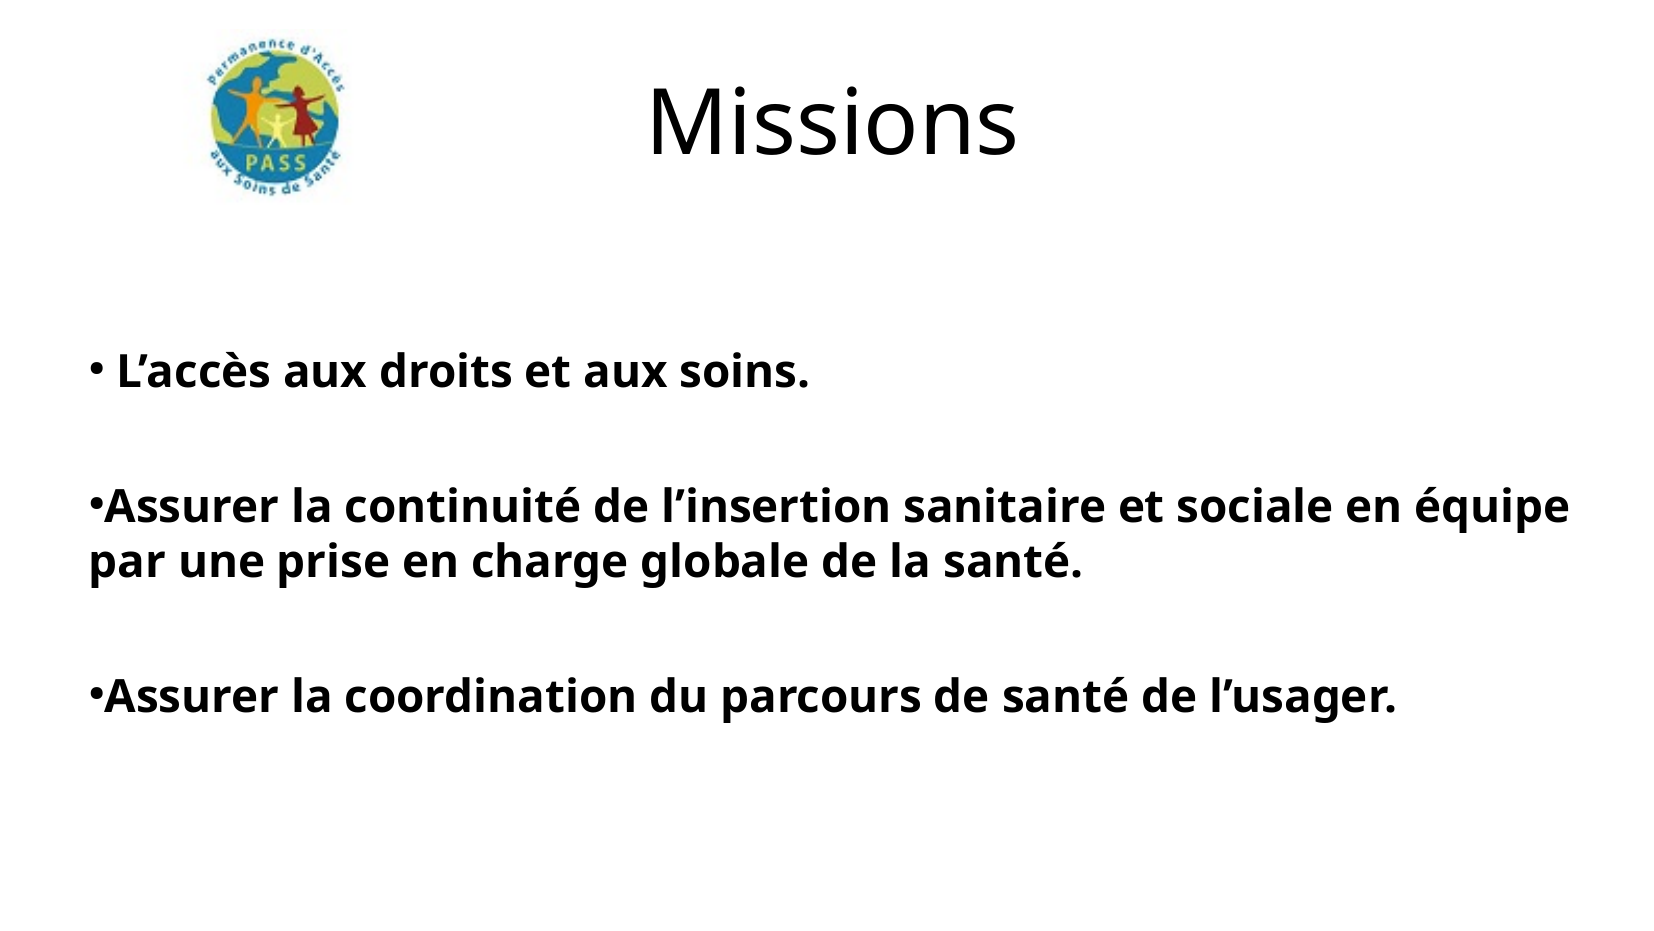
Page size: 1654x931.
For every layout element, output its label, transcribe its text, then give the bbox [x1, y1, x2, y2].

subtitle L’accès aux droits et aux soins. Assurer la continuité de l’insertion sanitaire et sociale en équipe par une prise en charge globale de la santé. Assurer la coordination du parcours de santé de l’usager. [88, 236, 1580, 896]
title Missions [88, 29, 1577, 207]
picture [118, 29, 443, 205]
